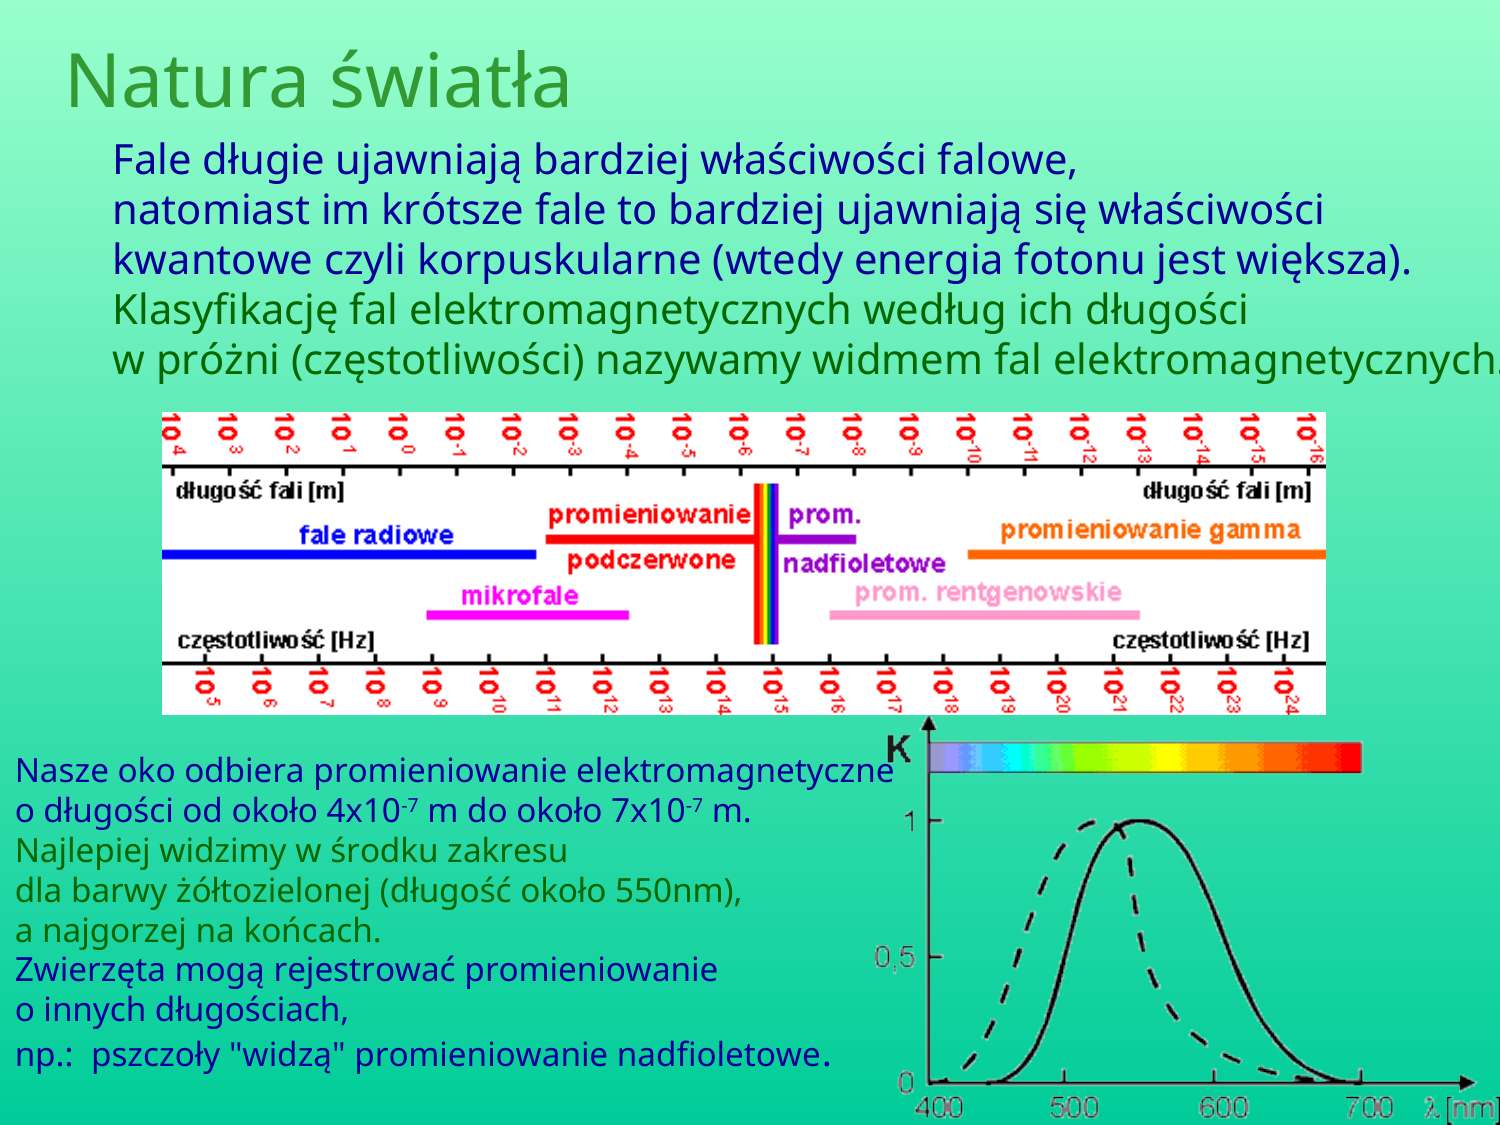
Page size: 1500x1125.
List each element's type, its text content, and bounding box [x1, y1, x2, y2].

text_box Nasze oko odbiera promieniowanie elektromagnetyczne o długości od około 4x10-7 m do około 7x10-7 m. Najlepiej widzimy w środku zakresu dla barwy żółtozielonej (długość około 550nm), a najgorzej na końcach. Zwierzęta mogą rejestrować promieniowanie o innych długościach, np.: pszczoły "widzą" promieniowanie nadfioletowe. [0, 741, 875, 1082]
picture [875, 716, 1500, 1125]
text_box Fale długie ujawniają bardziej właściwości falowe, natomiast im krótsze fale to bardziej ujawniają się właściwości kwantowe czyli korpuskularne (wtedy energia fotonu jest większa). Klasyfikację fal elektromagnetycznych według ich długości w próżni (częstotliwości) nazywamy widmem fal elektromagnetycznych. [97, 125, 1500, 391]
text_box Natura światła [49, 24, 589, 131]
picture [162, 412, 1326, 715]
